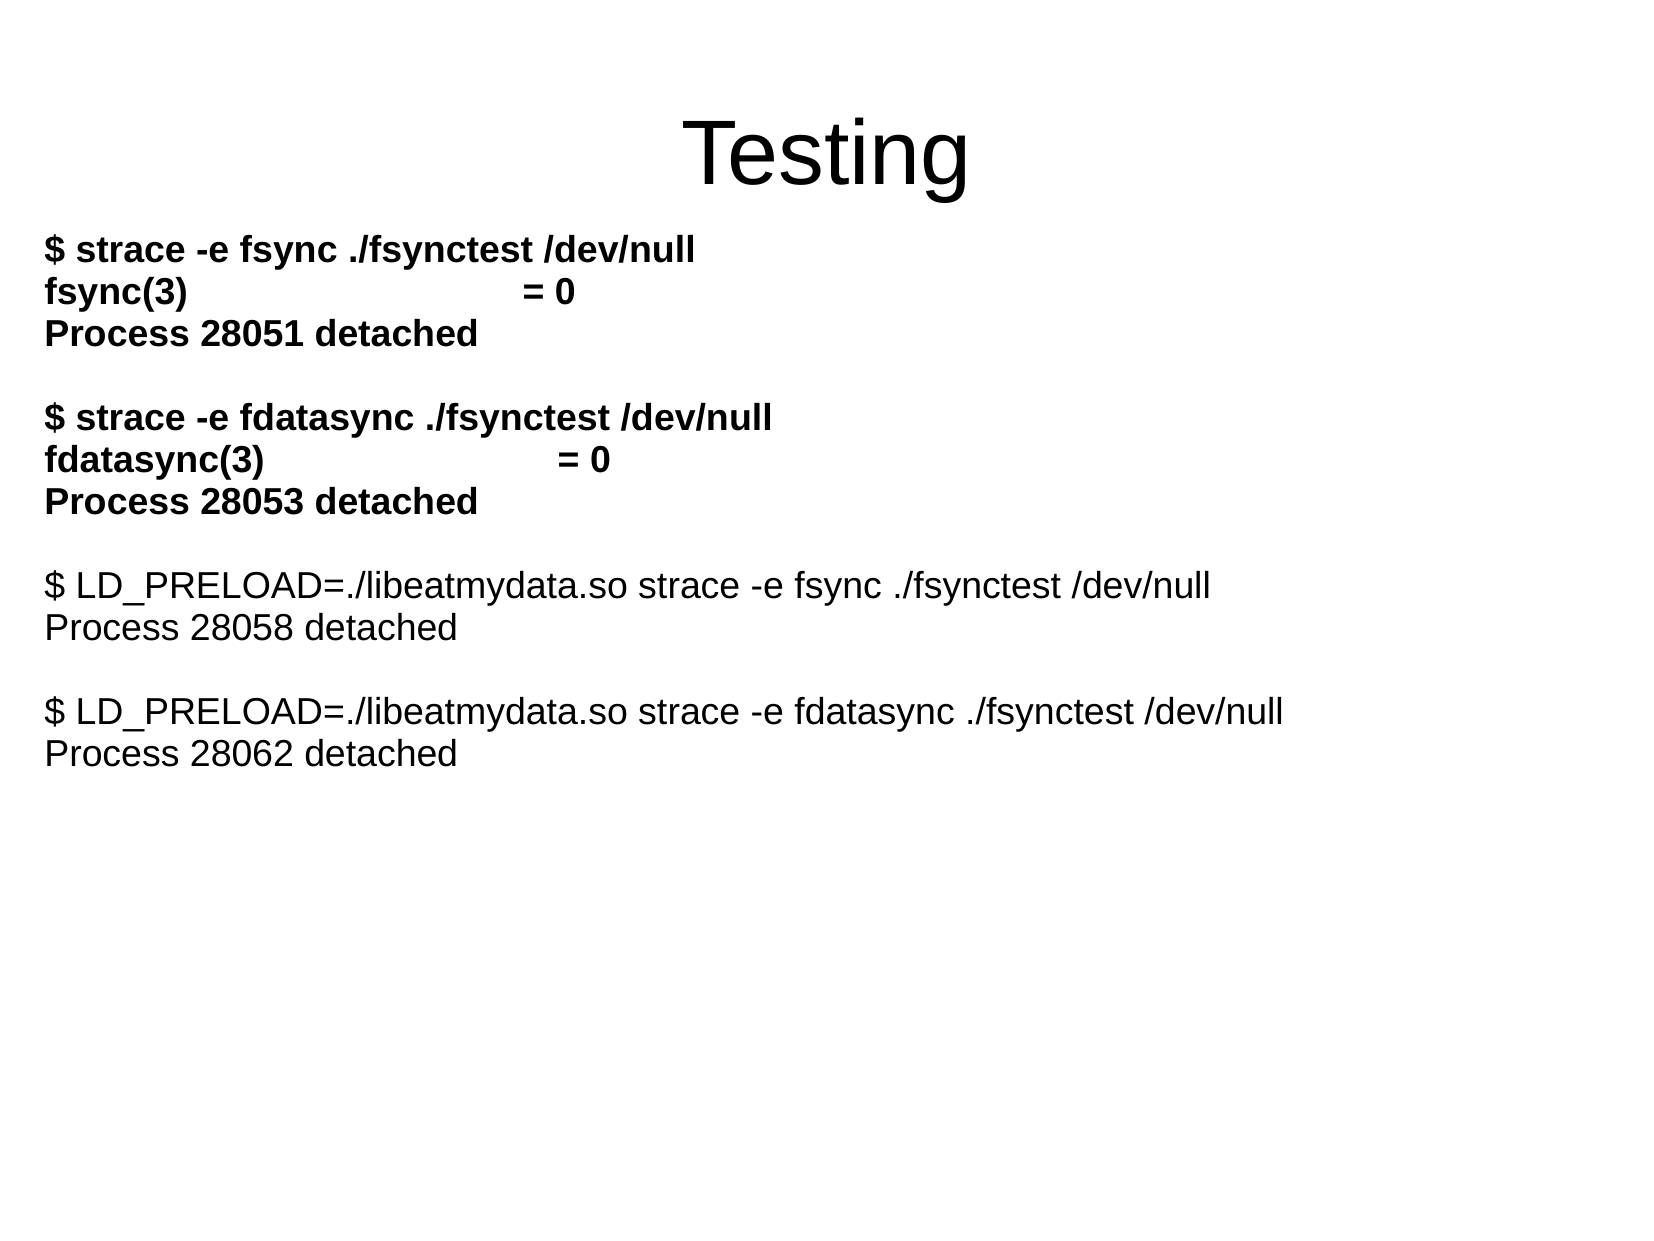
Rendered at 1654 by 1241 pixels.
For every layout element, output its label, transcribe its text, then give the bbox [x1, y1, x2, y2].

title Testing [82, 56, 1571, 221]
text_box $ strace -e fsync ./fsynctest /dev/null fsync(3) = 0 Process 28051 detached $ strace -e fdatasync ./fsynctest /dev/null fdatasync(3) = 0 Process 28053 detached $ LD_PRELOAD=./libeatmydata.so strace -e fsync ./fsynctest /dev/null Process 28058 detached $ LD_PRELOAD=./libeatmydata.so strace -e fdatasync ./fsynctest /dev/null Process 28062 detached [29, 221, 1625, 1152]
